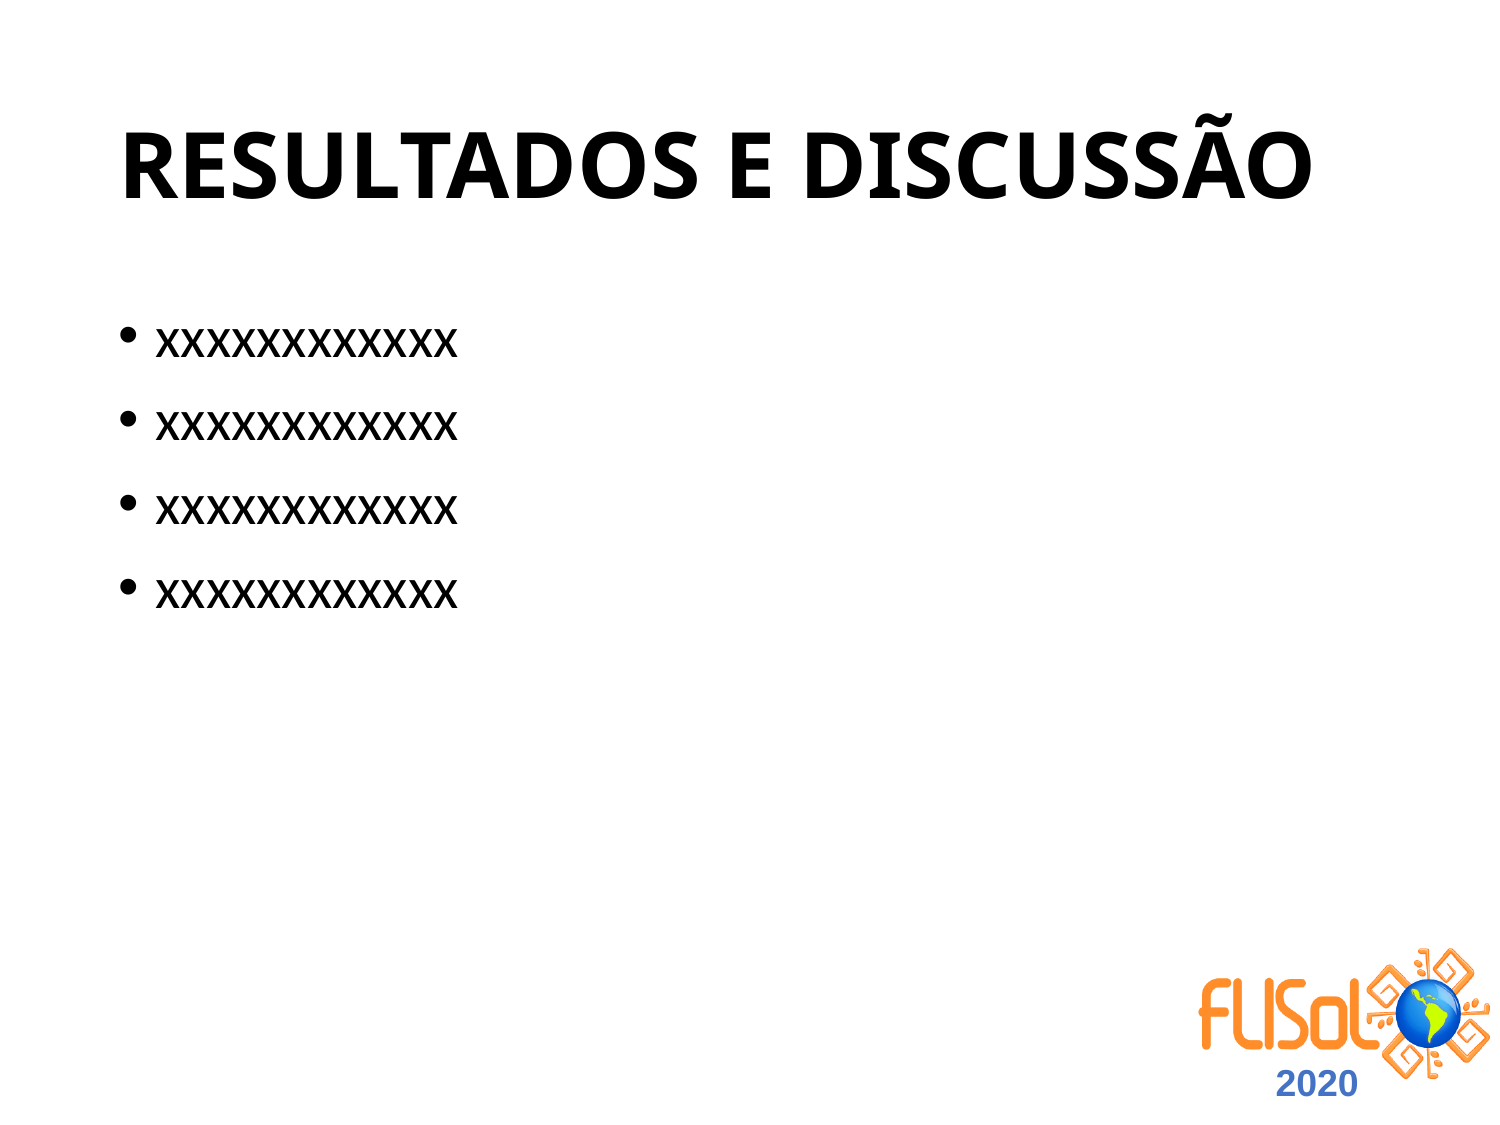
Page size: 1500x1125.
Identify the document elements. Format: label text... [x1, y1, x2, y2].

list xxxxxxxxxxxx xxxxxxxxxxxx xxxxxxxxxxxx xxxxxxxxxxxx [103, 299, 1397, 1014]
title RESULTADOS E DISCUSSÃO [103, 59, 1397, 278]
